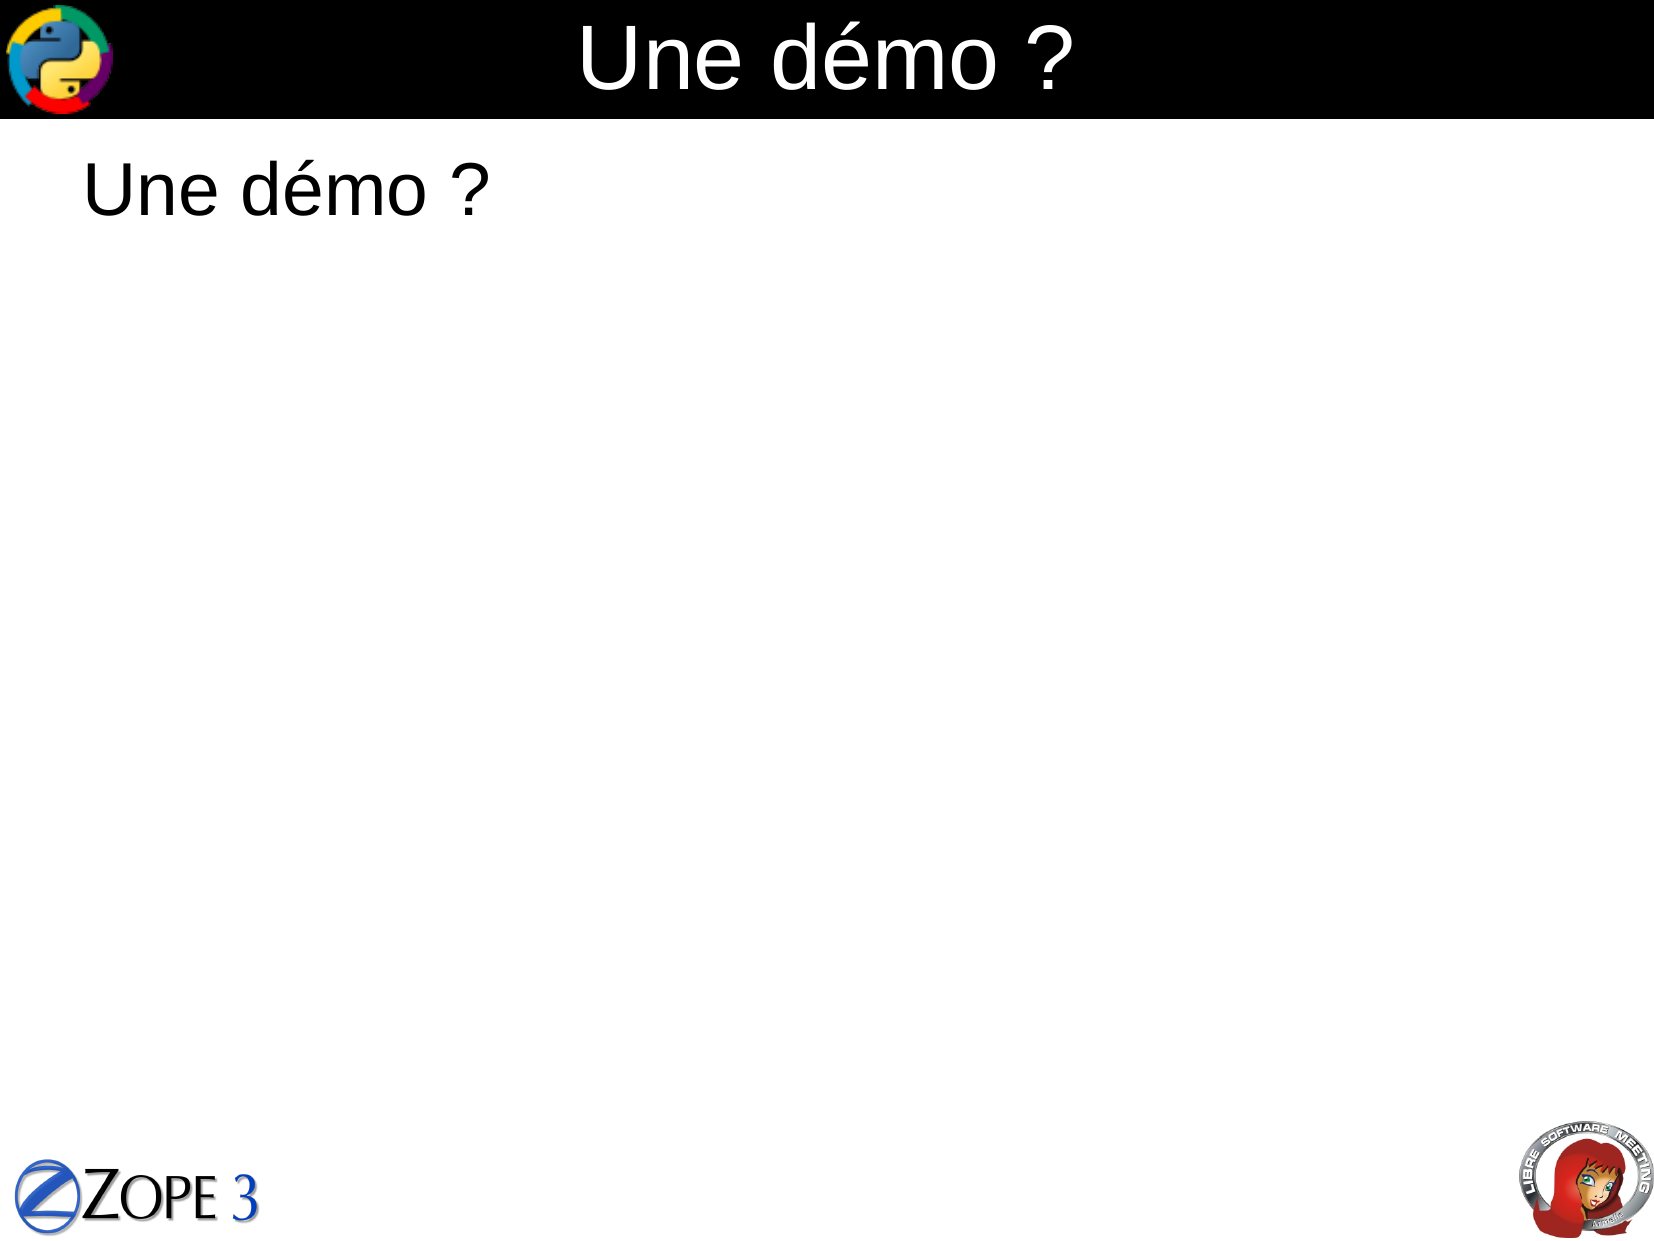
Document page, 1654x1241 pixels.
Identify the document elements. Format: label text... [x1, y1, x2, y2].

list Une démo ? [82, 147, 1571, 1109]
title Une démo ? [0, 0, 1654, 119]
picture [1519, 1121, 1654, 1238]
picture [0, 1144, 266, 1241]
